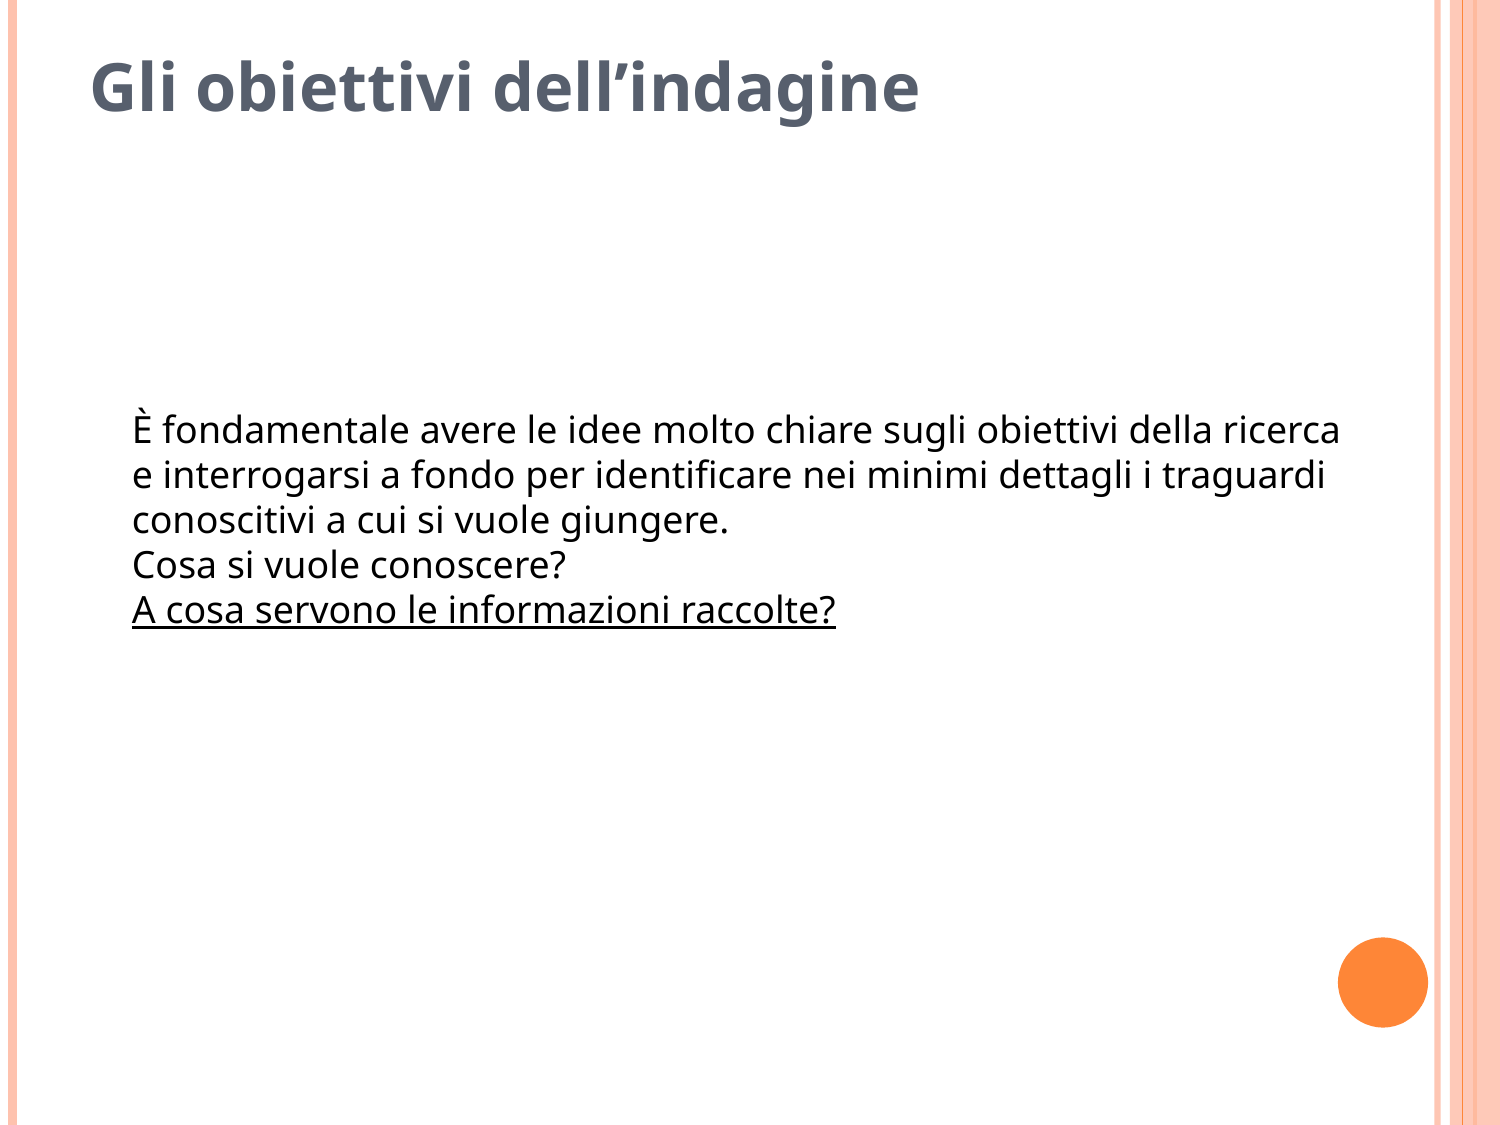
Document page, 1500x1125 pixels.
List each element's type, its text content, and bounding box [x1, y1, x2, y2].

text_box È fondamentale avere le idee molto chiare sugli obiettivi della ricerca e interrogarsi a fondo per identificare nei minimi dettagli i traguardi conoscitivi a cui si vuole giungere. Cosa si vuole conoscere? A cosa servono le informazioni raccolte? [117, 398, 1368, 684]
title Gli obiettivi dell’indagine [75, 37, 1375, 225]
